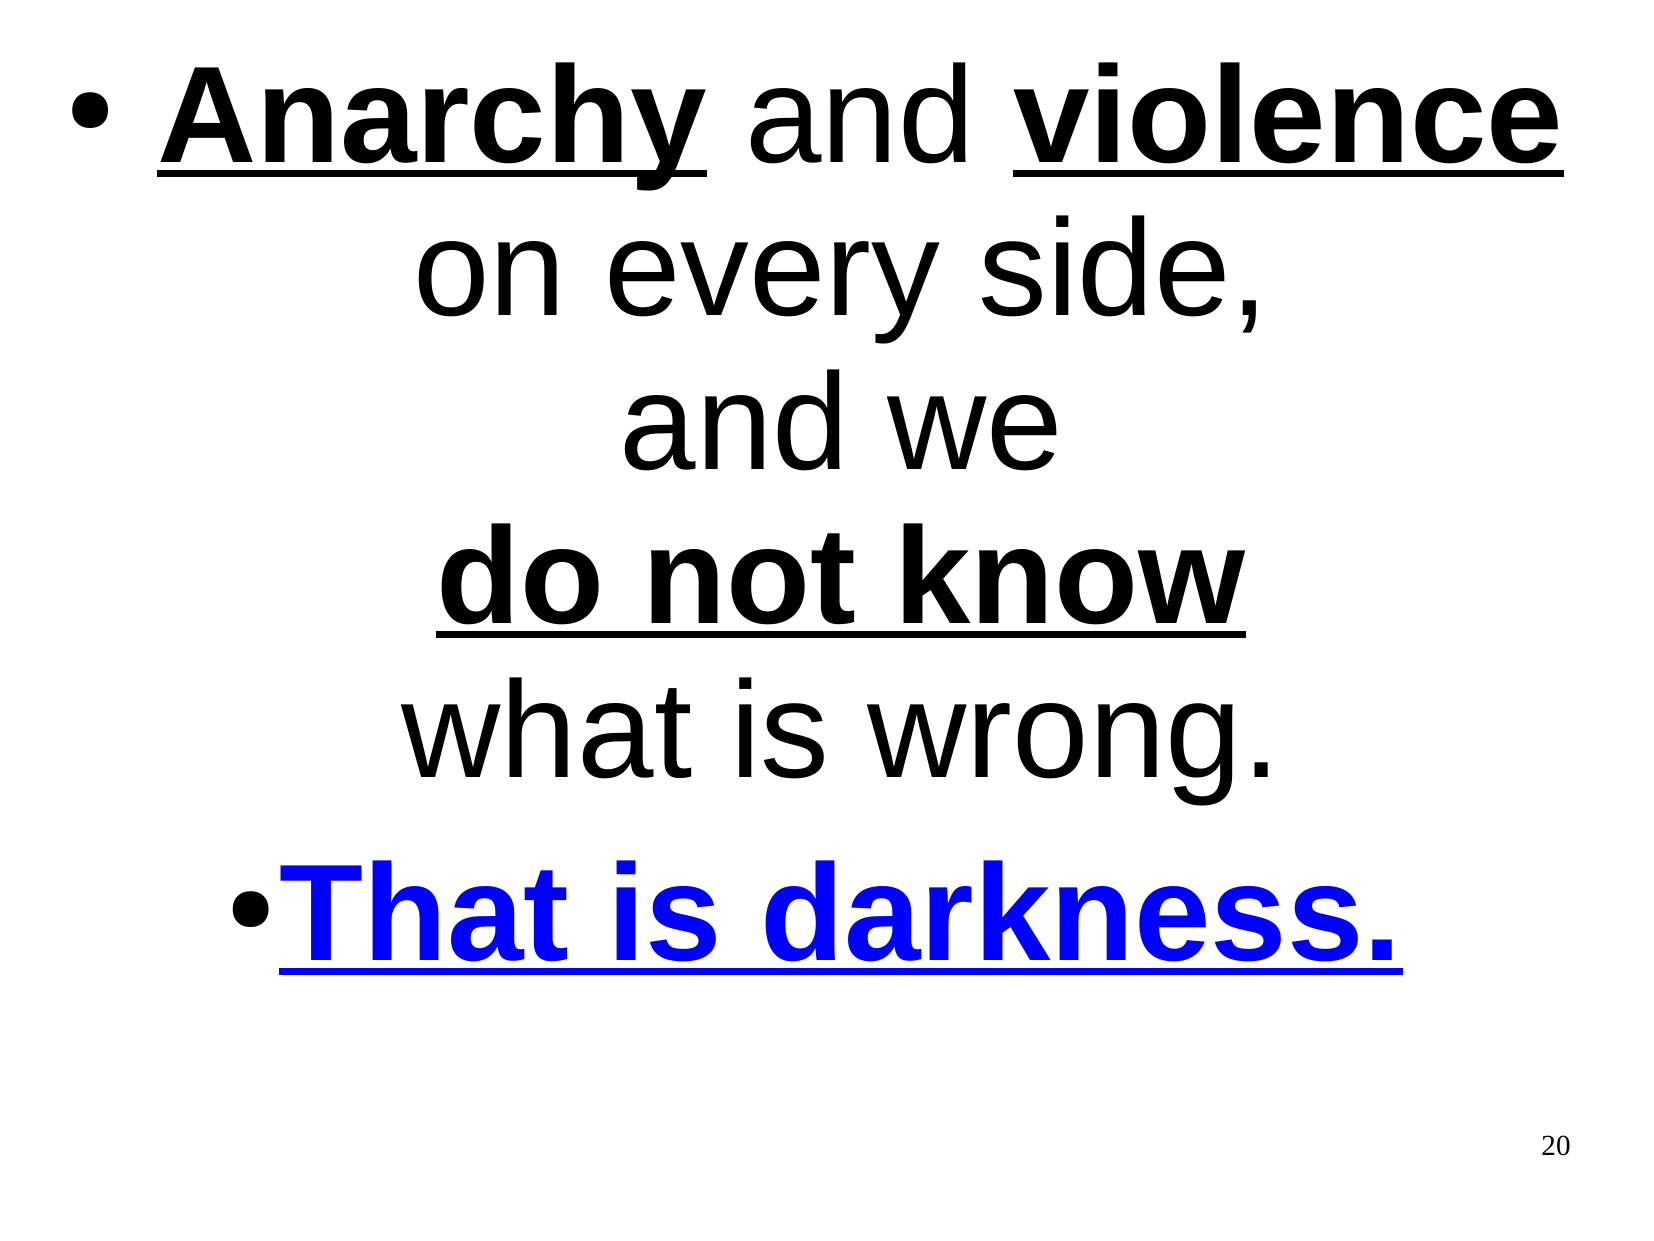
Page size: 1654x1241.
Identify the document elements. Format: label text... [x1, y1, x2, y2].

list Anarchy and violence on every side, and we do not know what is wrong. That is darkness. [37, 37, 1613, 1238]
